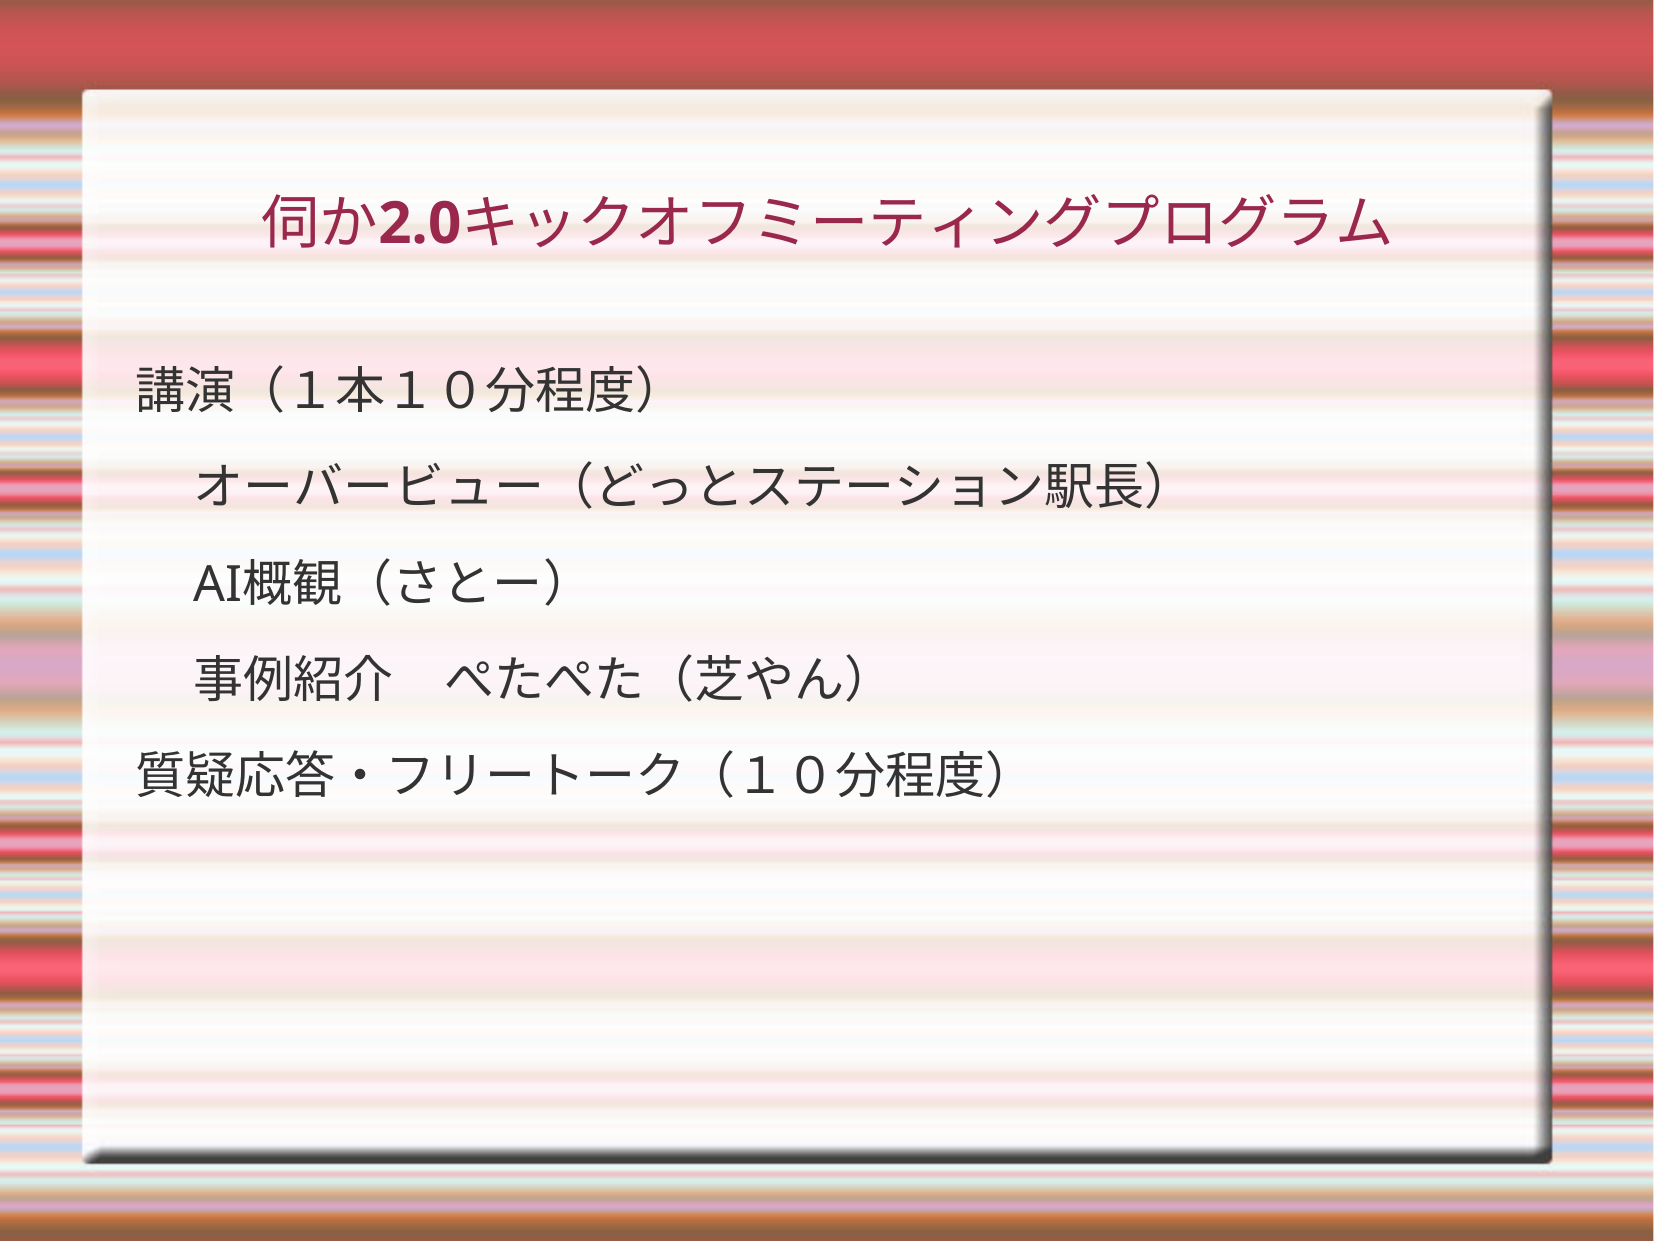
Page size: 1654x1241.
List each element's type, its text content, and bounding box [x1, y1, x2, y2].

title 伺か2.0キックオフミーティングプログラム [121, 114, 1534, 322]
list 講演（１本１０分程度） オーバービュー（どっとステーション駅長） AI概観（さとー） 事例紹介 ぺたぺた（芝やん） 質疑応答・フリートーク（１０分程度） [134, 350, 1516, 1133]
picture [0, 0, 1654, 1241]
